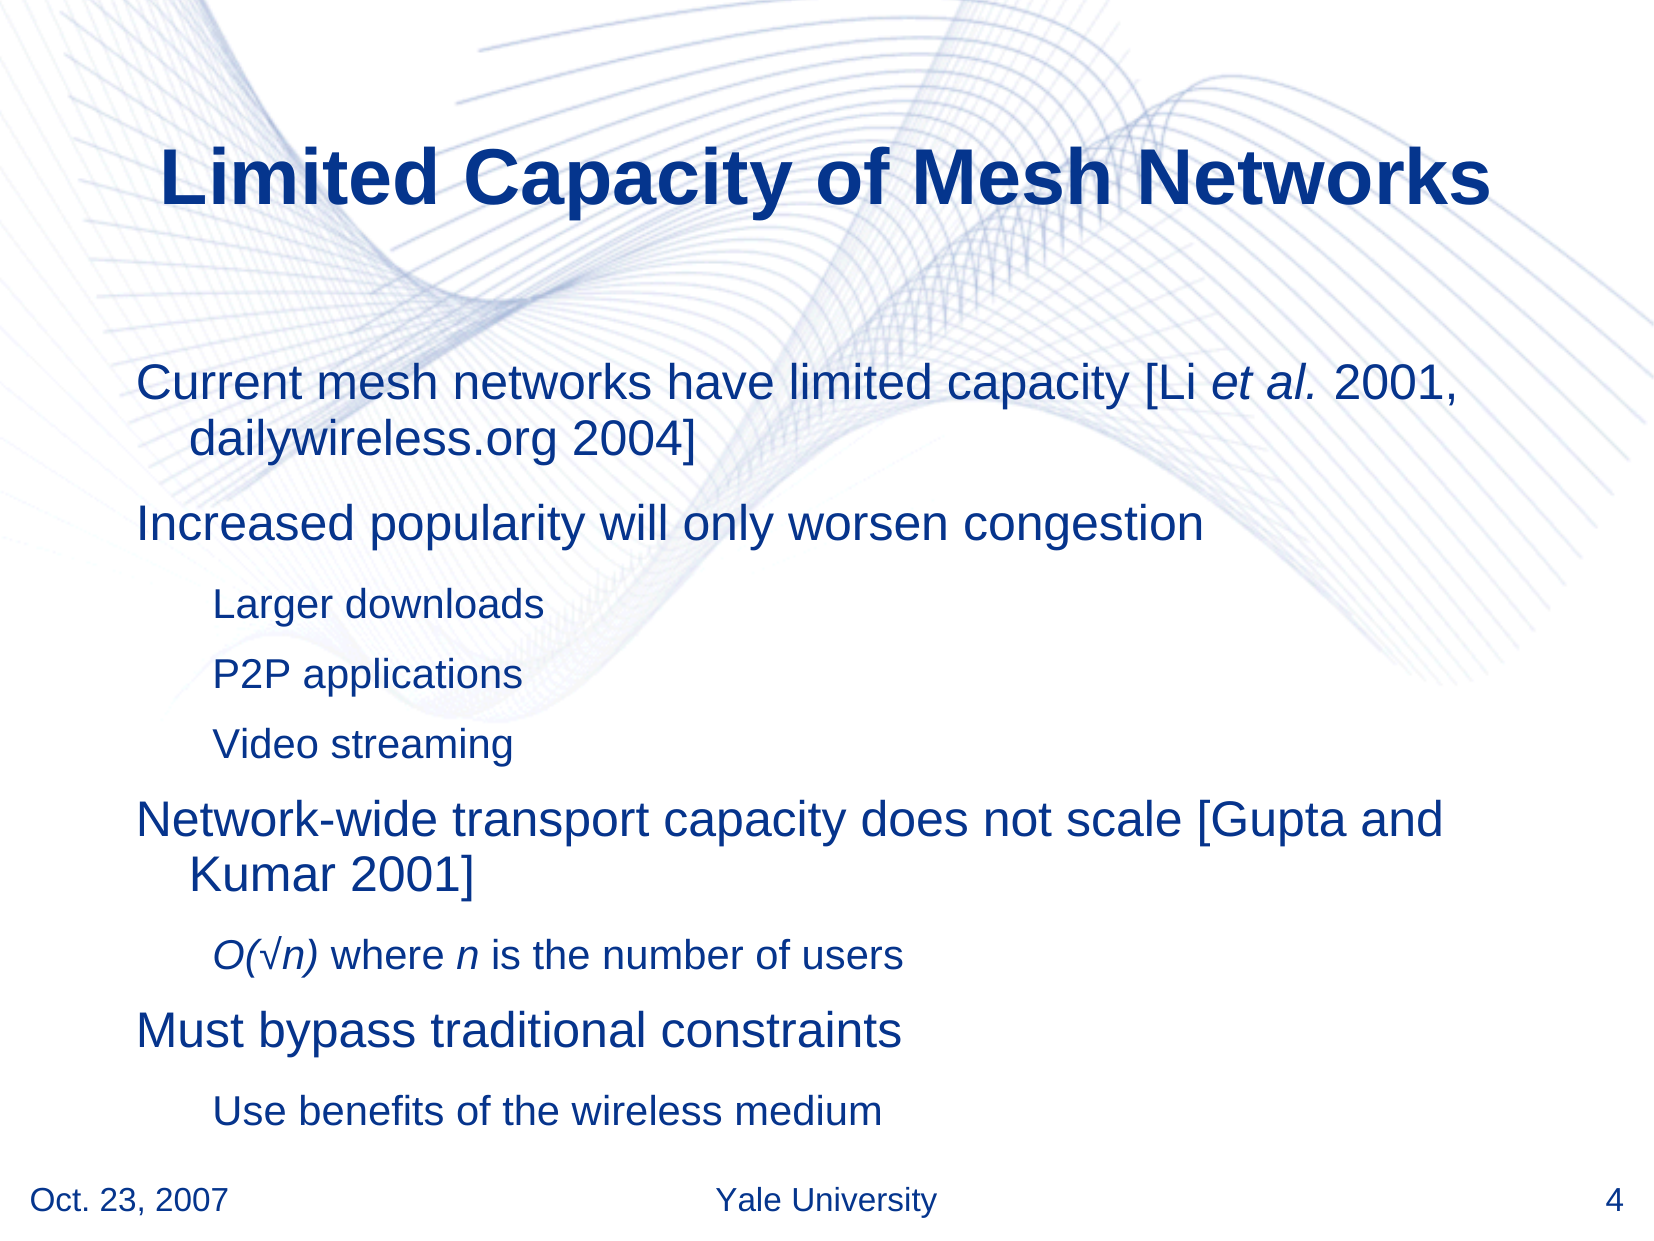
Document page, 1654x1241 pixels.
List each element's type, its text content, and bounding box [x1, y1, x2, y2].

list Current mesh networks have limited capacity [Li et al. 2001, dailywireless.org 2004] Increased popularity will only worsen congestion Larger downloads P2P applications Video streaming Network-wide transport capacity does not scale [Gupta and Kumar 2001] O(√n) where n is the number of users Must bypass traditional constraints Use benefits of the wireless medium [118, 354, 1536, 1134]
picture [0, 0, 1654, 1241]
title Limited Capacity of Mesh Networks [118, 59, 1536, 296]
